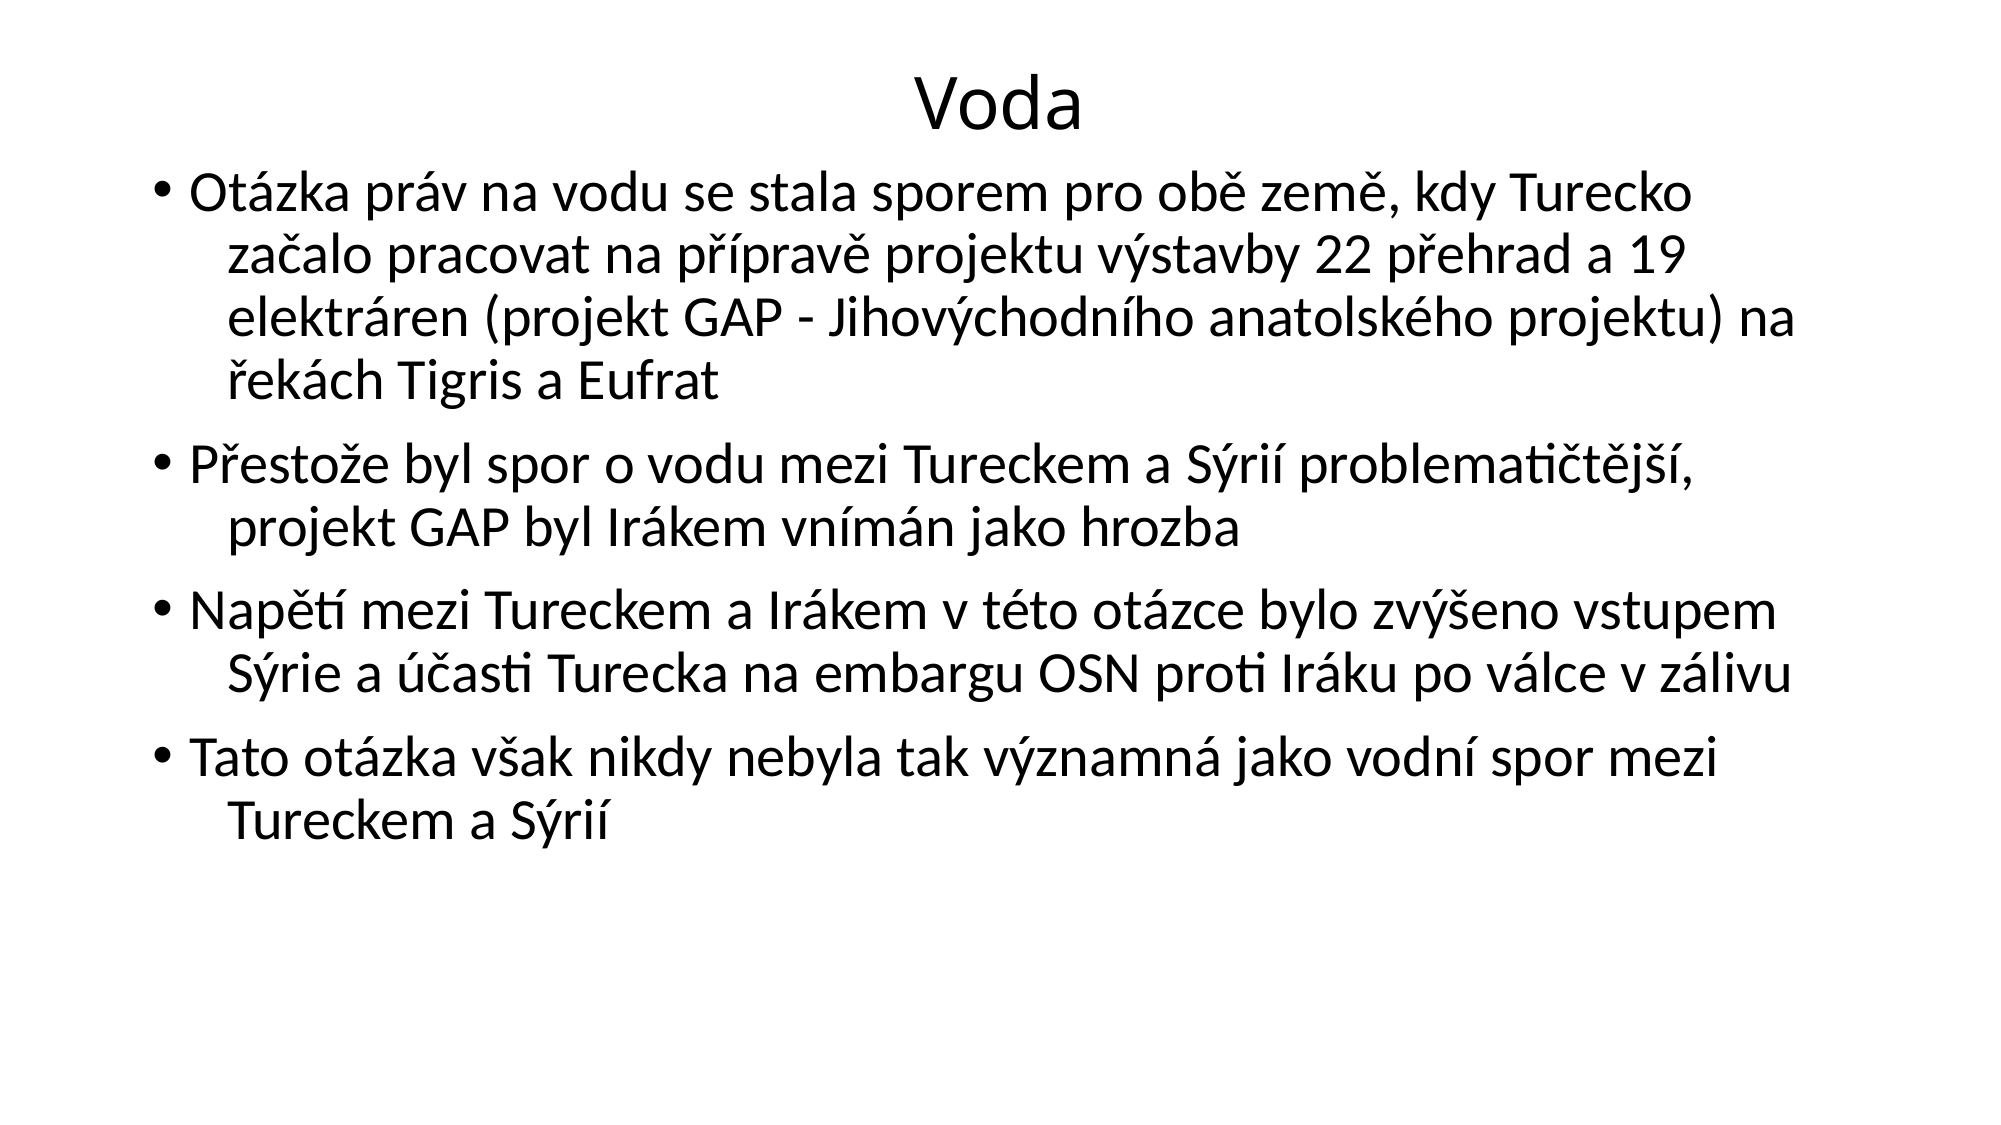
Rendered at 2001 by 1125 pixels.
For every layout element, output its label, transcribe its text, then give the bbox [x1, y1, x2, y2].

list Otázka práv na vodu se stala sporem pro obě země, kdy Turecko začalo pracovat na přípravě projektu výstavby 22 přehrad a 19 elektráren (projekt GAP - Jihovýchodního anatolského projektu) na řekách Tigris a Eufrat Přestože byl spor o vodu mezi Tureckem a Sýrií problematičtější, projekt GAP byl Irákem vnímán jako hrozba Napětí mezi Tureckem a Irákem v této otázce bylo zvýšeno vstupem Sýrie a účasti Turecka na embargu OSN proti Iráku po válce v zálivu Tato otázka však nikdy nebyla tak významná jako vodní spor mezi Tureckem a Sýrií [137, 153, 1863, 1014]
title Voda [137, 59, 1863, 153]
